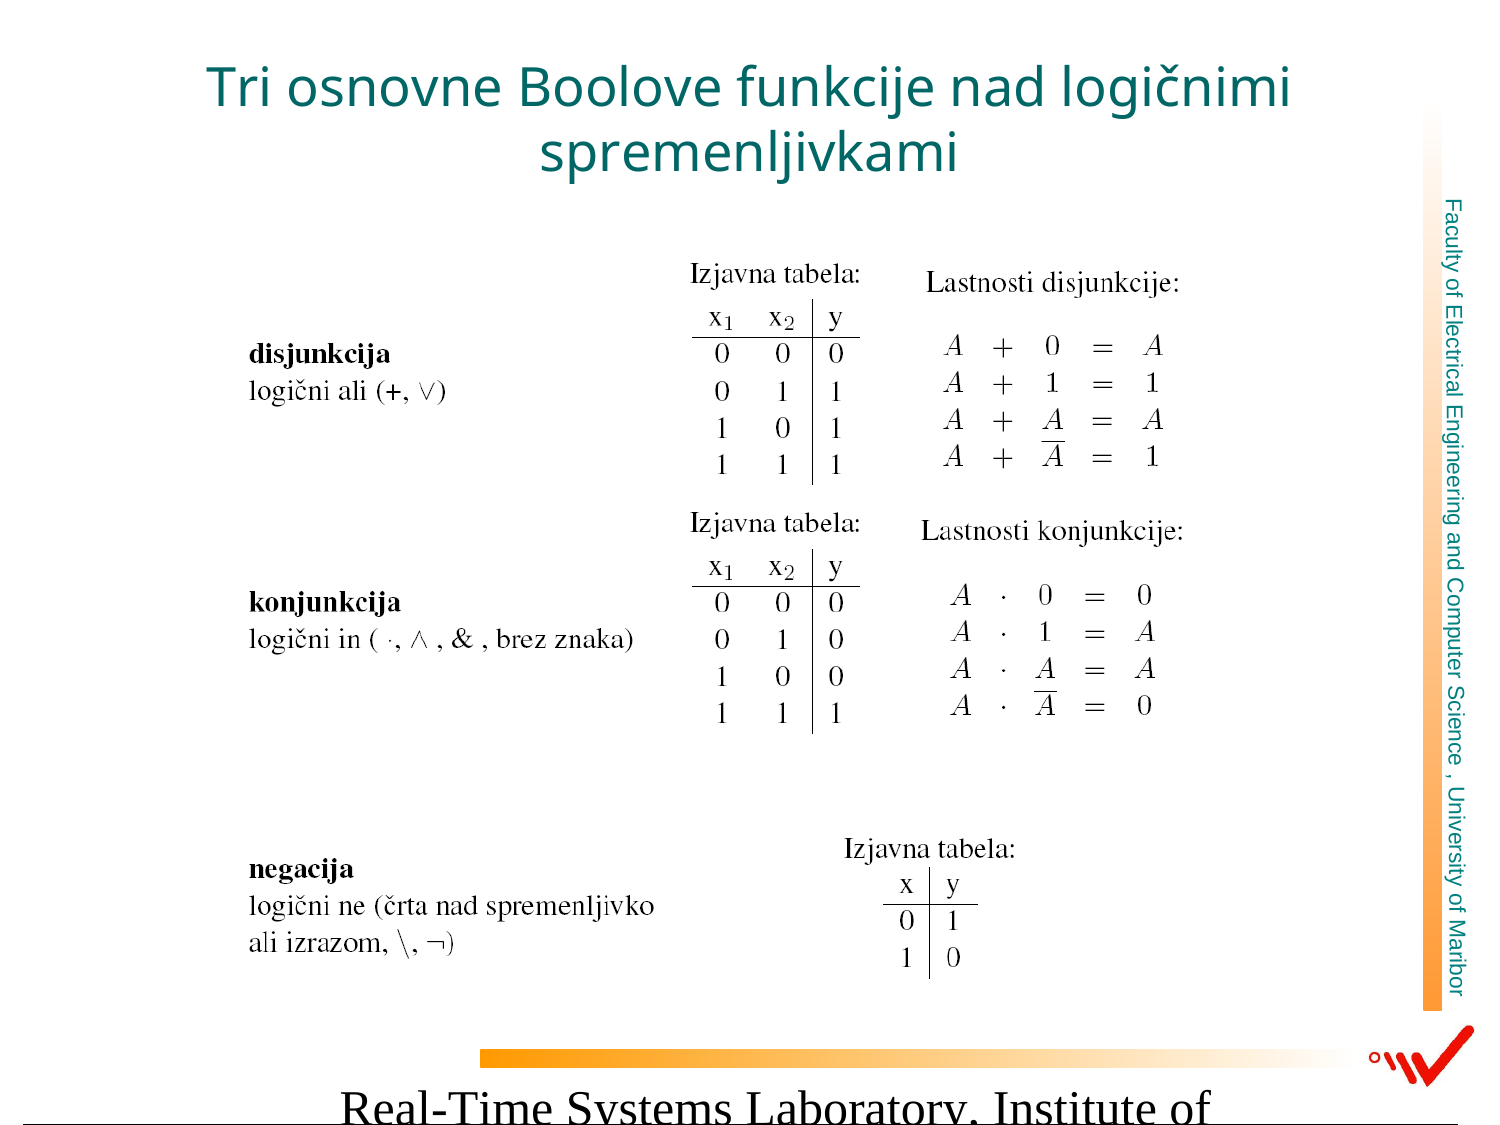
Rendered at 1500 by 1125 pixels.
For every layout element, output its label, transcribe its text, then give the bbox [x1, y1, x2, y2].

picture [234, 240, 1196, 983]
title Tri osnovne Boolove funkcije nad logičnimi spremenljivkami [75, 45, 1426, 233]
